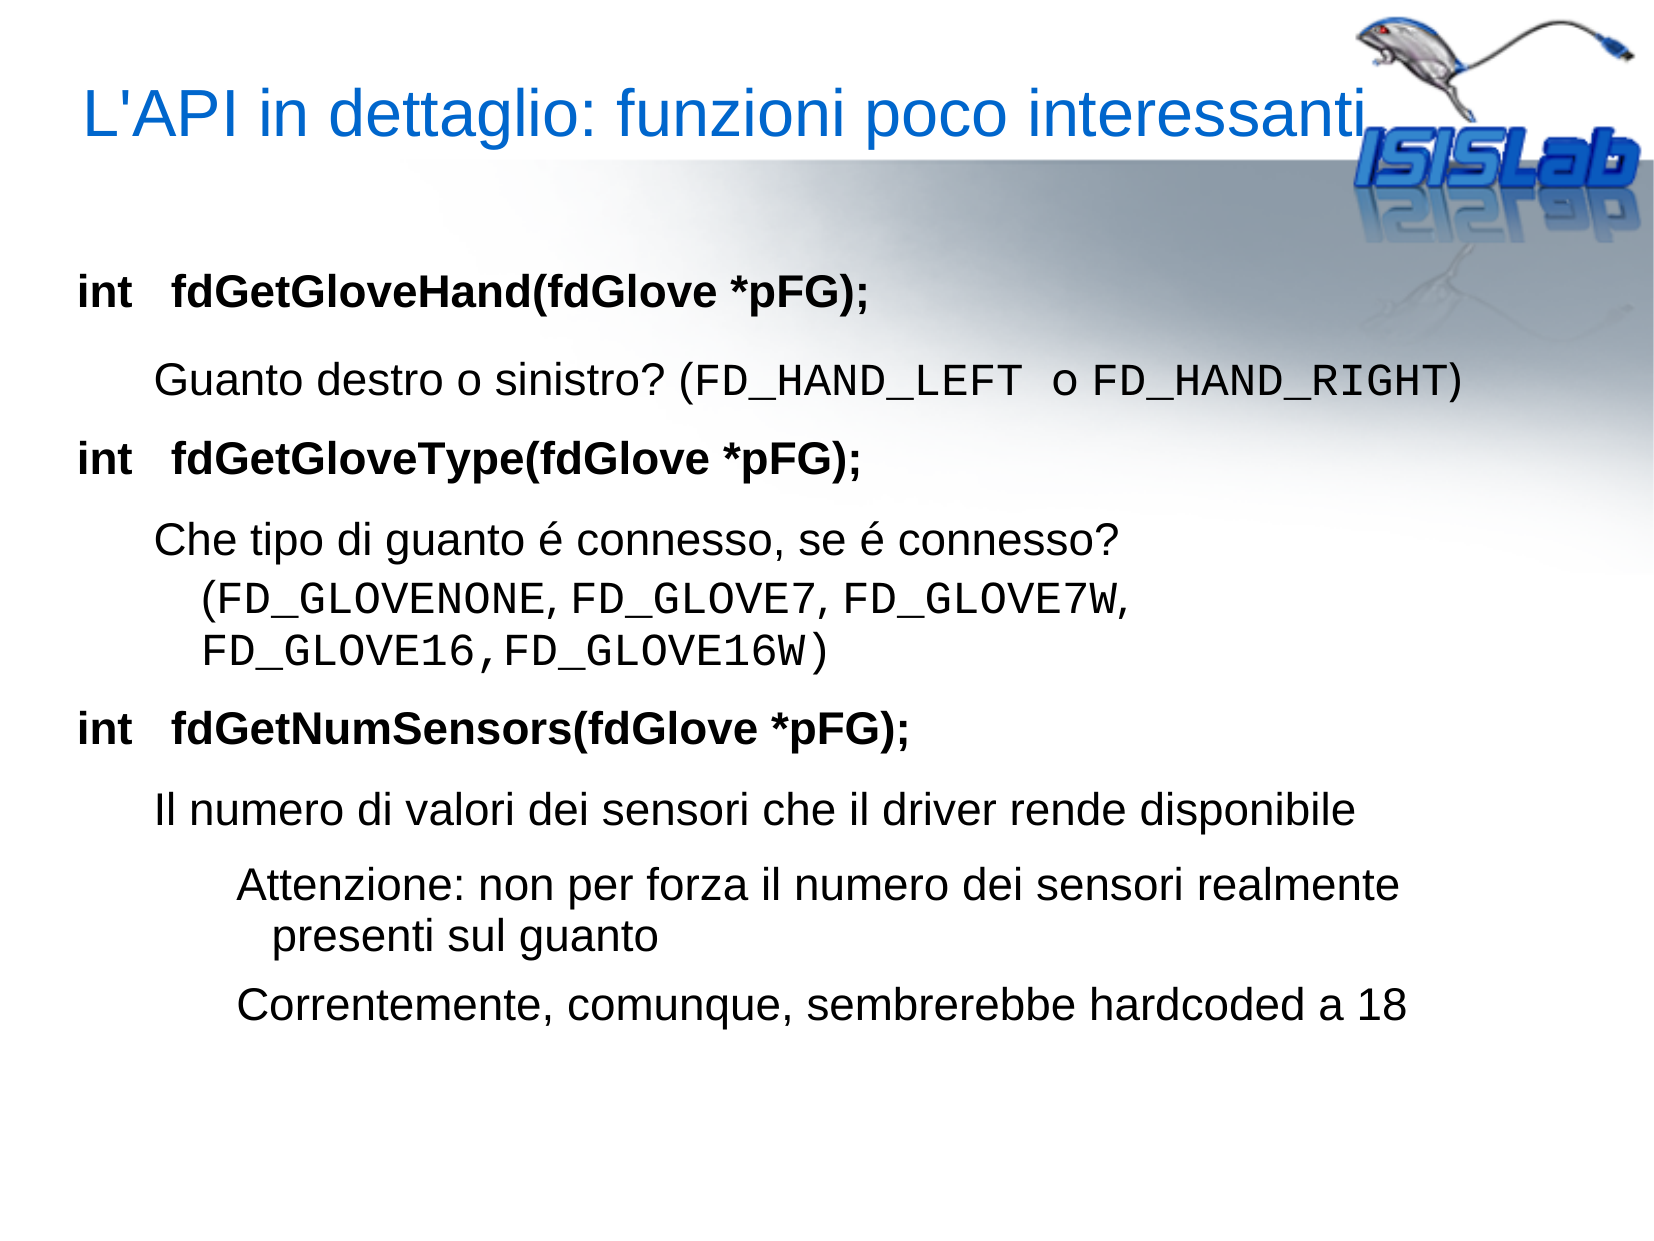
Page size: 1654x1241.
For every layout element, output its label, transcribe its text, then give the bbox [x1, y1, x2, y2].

picture [0, 0, 1654, 1241]
title L'API in dettaglio: funzioni poco interessanti [82, 49, 1571, 178]
list int fdGetGloveHand(fdGlove *pFG); Guanto destro o sinistro? (FD_HAND_LEFT o FD_HAND_RIGHT) int fdGetGloveType(fdGlove *pFG); Che tipo di guanto é connesso, se é connesso? (FD_GLOVENONE, FD_GLOVE7, FD_GLOVE7W, FD_GLOVE16,FD_GLOVE16W) int fdGetNumSensors(fdGlove *pFG); Il numero di valori dei sensori che il driver rende disponibile Attenzione: non per forza il numero dei sensori realmente presenti sul guanto Correntemente, comunque, sembrerebbe hardcoded a 18 [59, 265, 1548, 1070]
